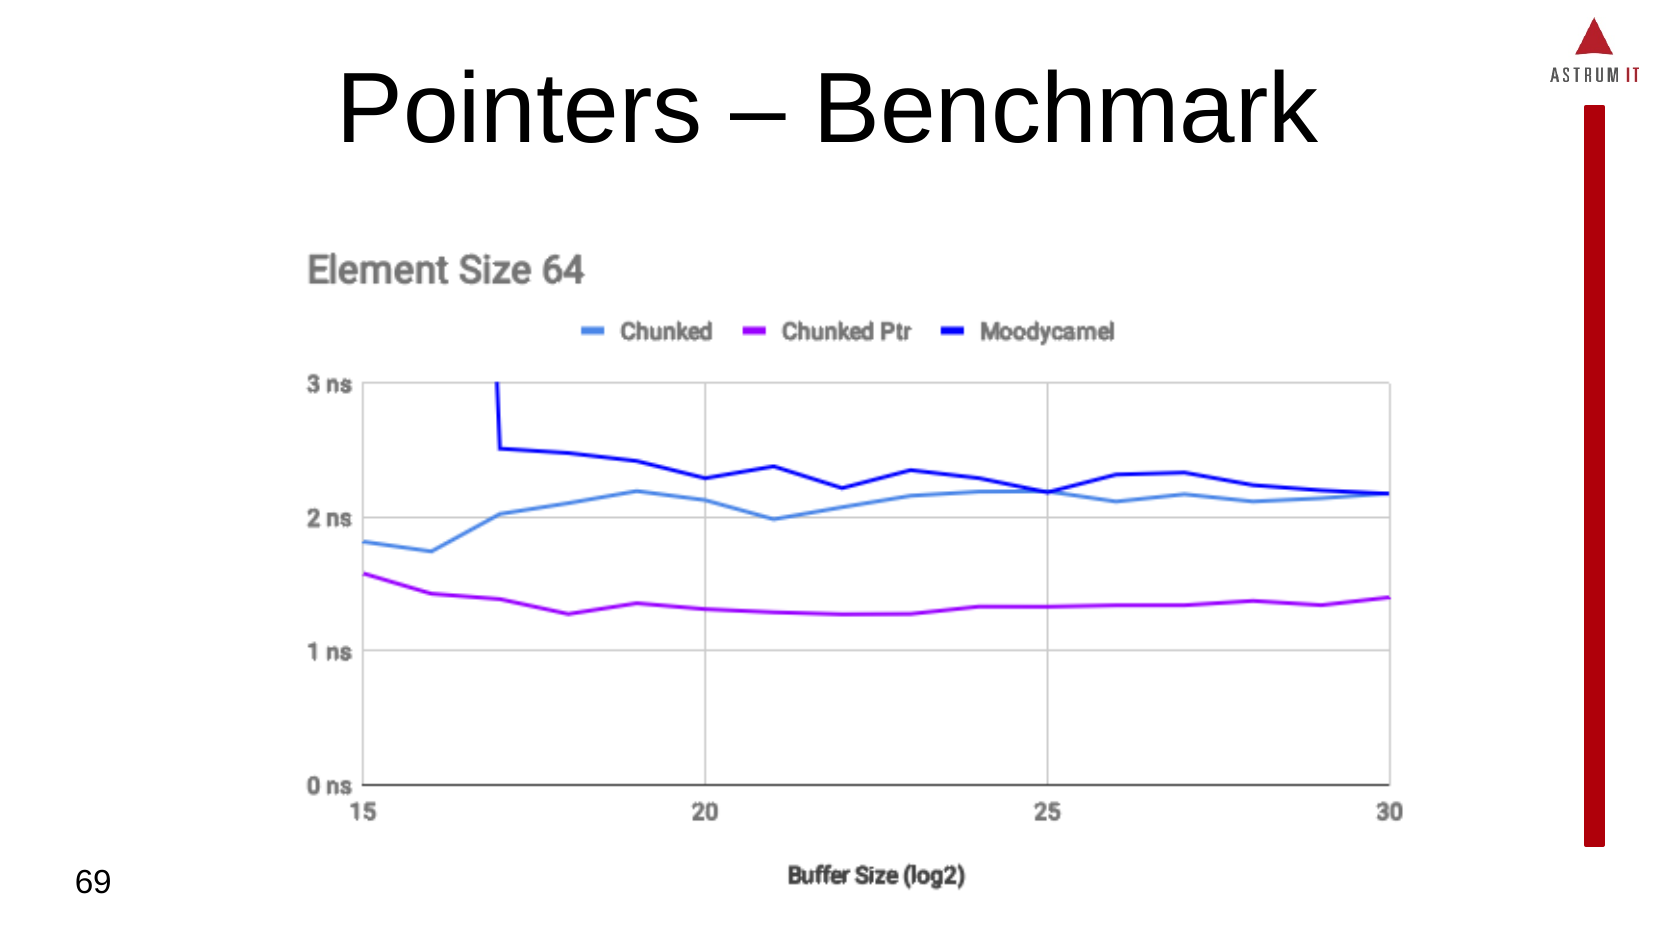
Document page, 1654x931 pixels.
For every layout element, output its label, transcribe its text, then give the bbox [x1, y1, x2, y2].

title Pointers – Benchmark [114, 30, 1541, 186]
picture [270, 209, 1426, 925]
picture [1550, 17, 1639, 82]
